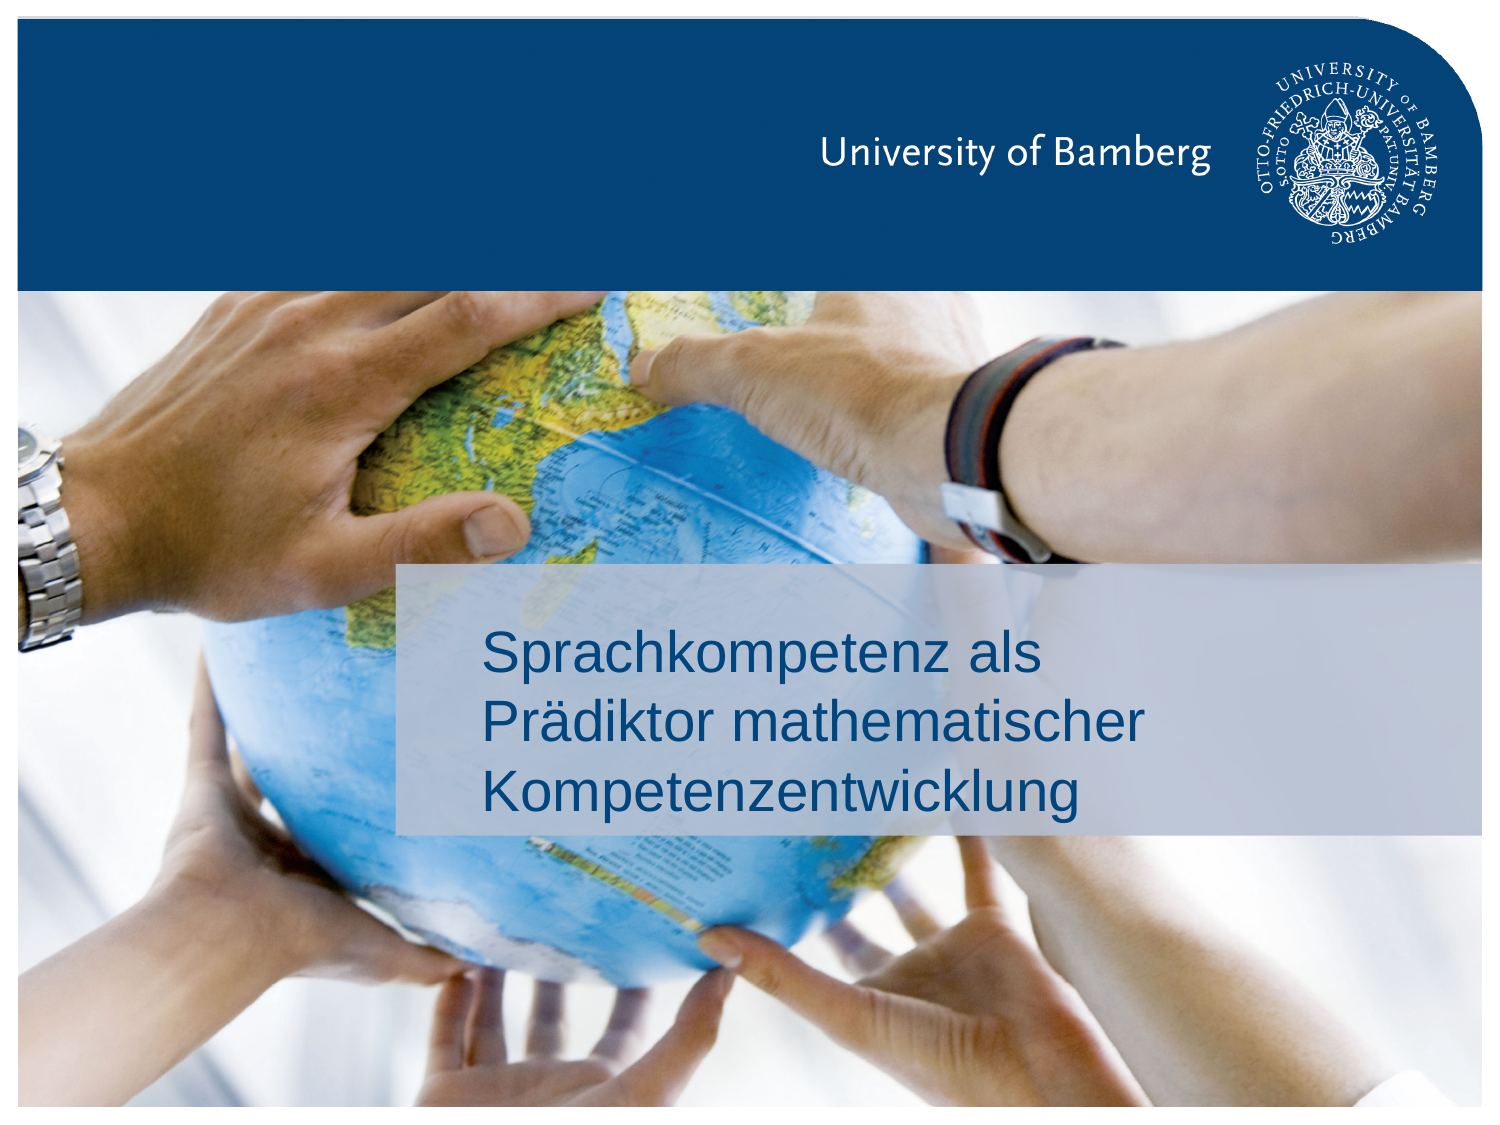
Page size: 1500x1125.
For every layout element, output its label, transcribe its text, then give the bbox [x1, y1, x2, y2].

title Sprachkompetenz als Prädiktor mathematischer Kompetenzentwicklung [466, 606, 1435, 794]
picture [0, 0, 1500, 1125]
text_box [396, 564, 1482, 836]
